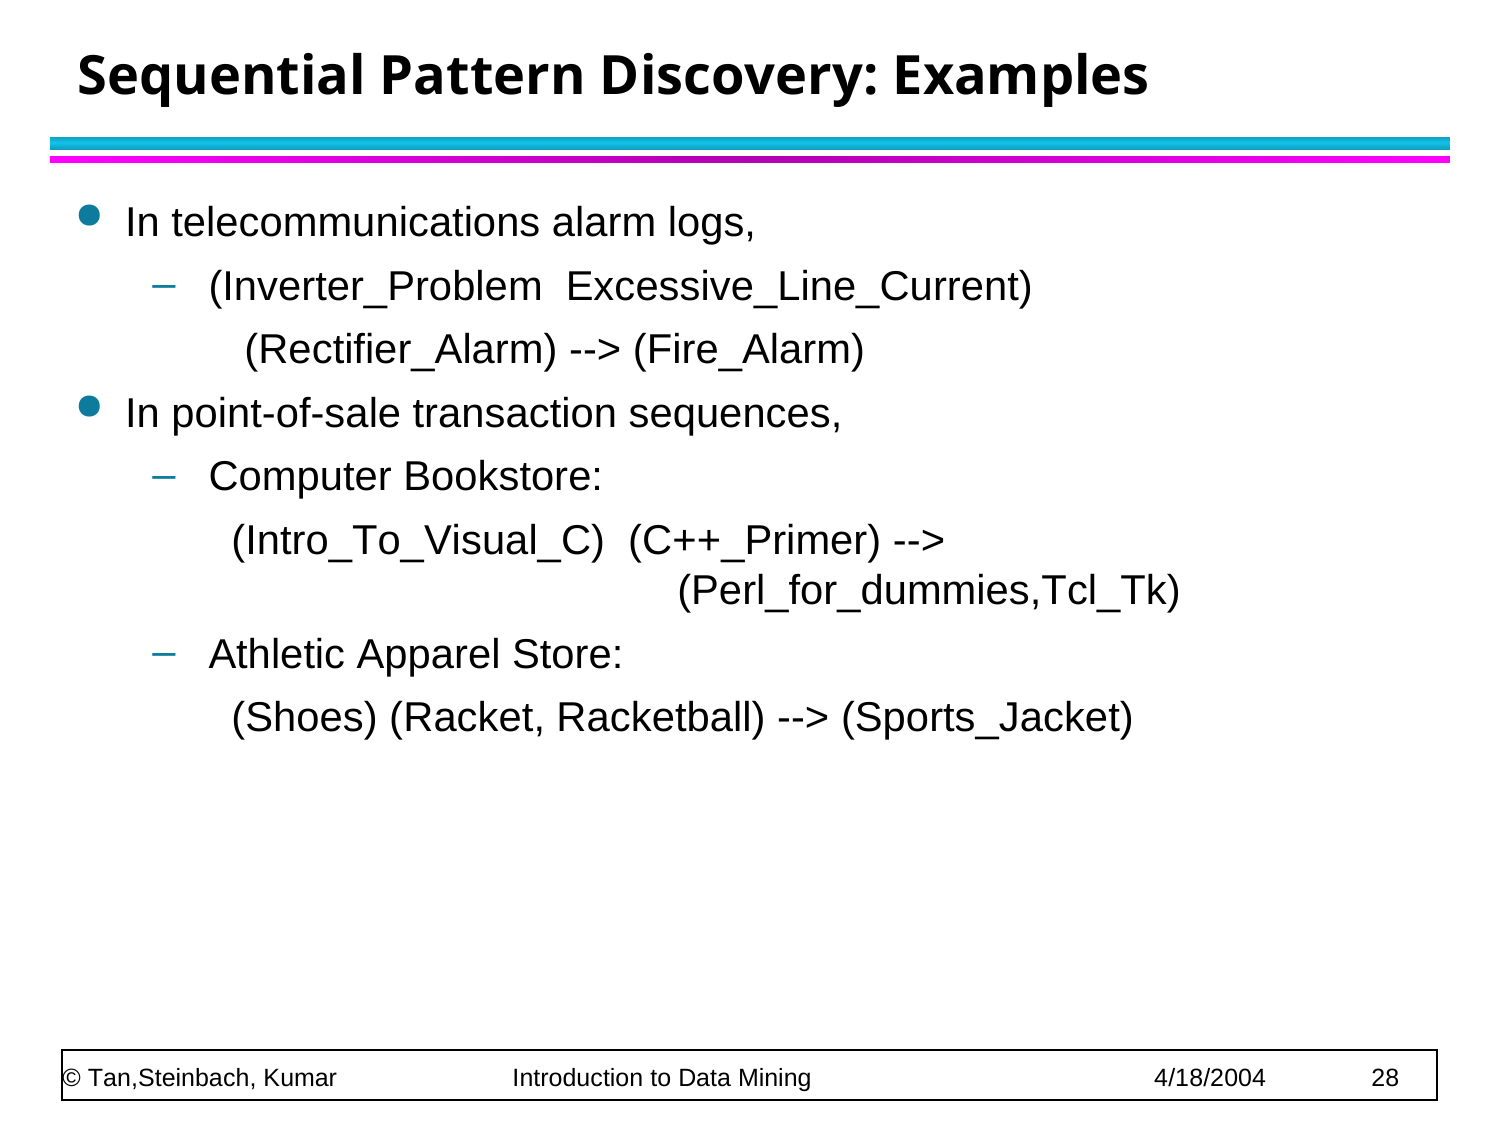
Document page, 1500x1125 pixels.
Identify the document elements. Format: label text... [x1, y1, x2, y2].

title Sequential Pattern Discovery: Examples [62, 22, 1463, 113]
list In telecommunications alarm logs, (Inverter_Problem Excessive_Line_Current) (Rectifier_Alarm) --> (Fire_Alarm) In point-of-sale transaction sequences, Computer Bookstore: (Intro_To_Visual_C) (C++_Primer) --> (Perl_for_dummies,Tcl_Tk) Athletic Apparel Store: (Shoes) (Racket, Racketball) --> (Sports_Jacket) [62, 187, 1413, 891]
